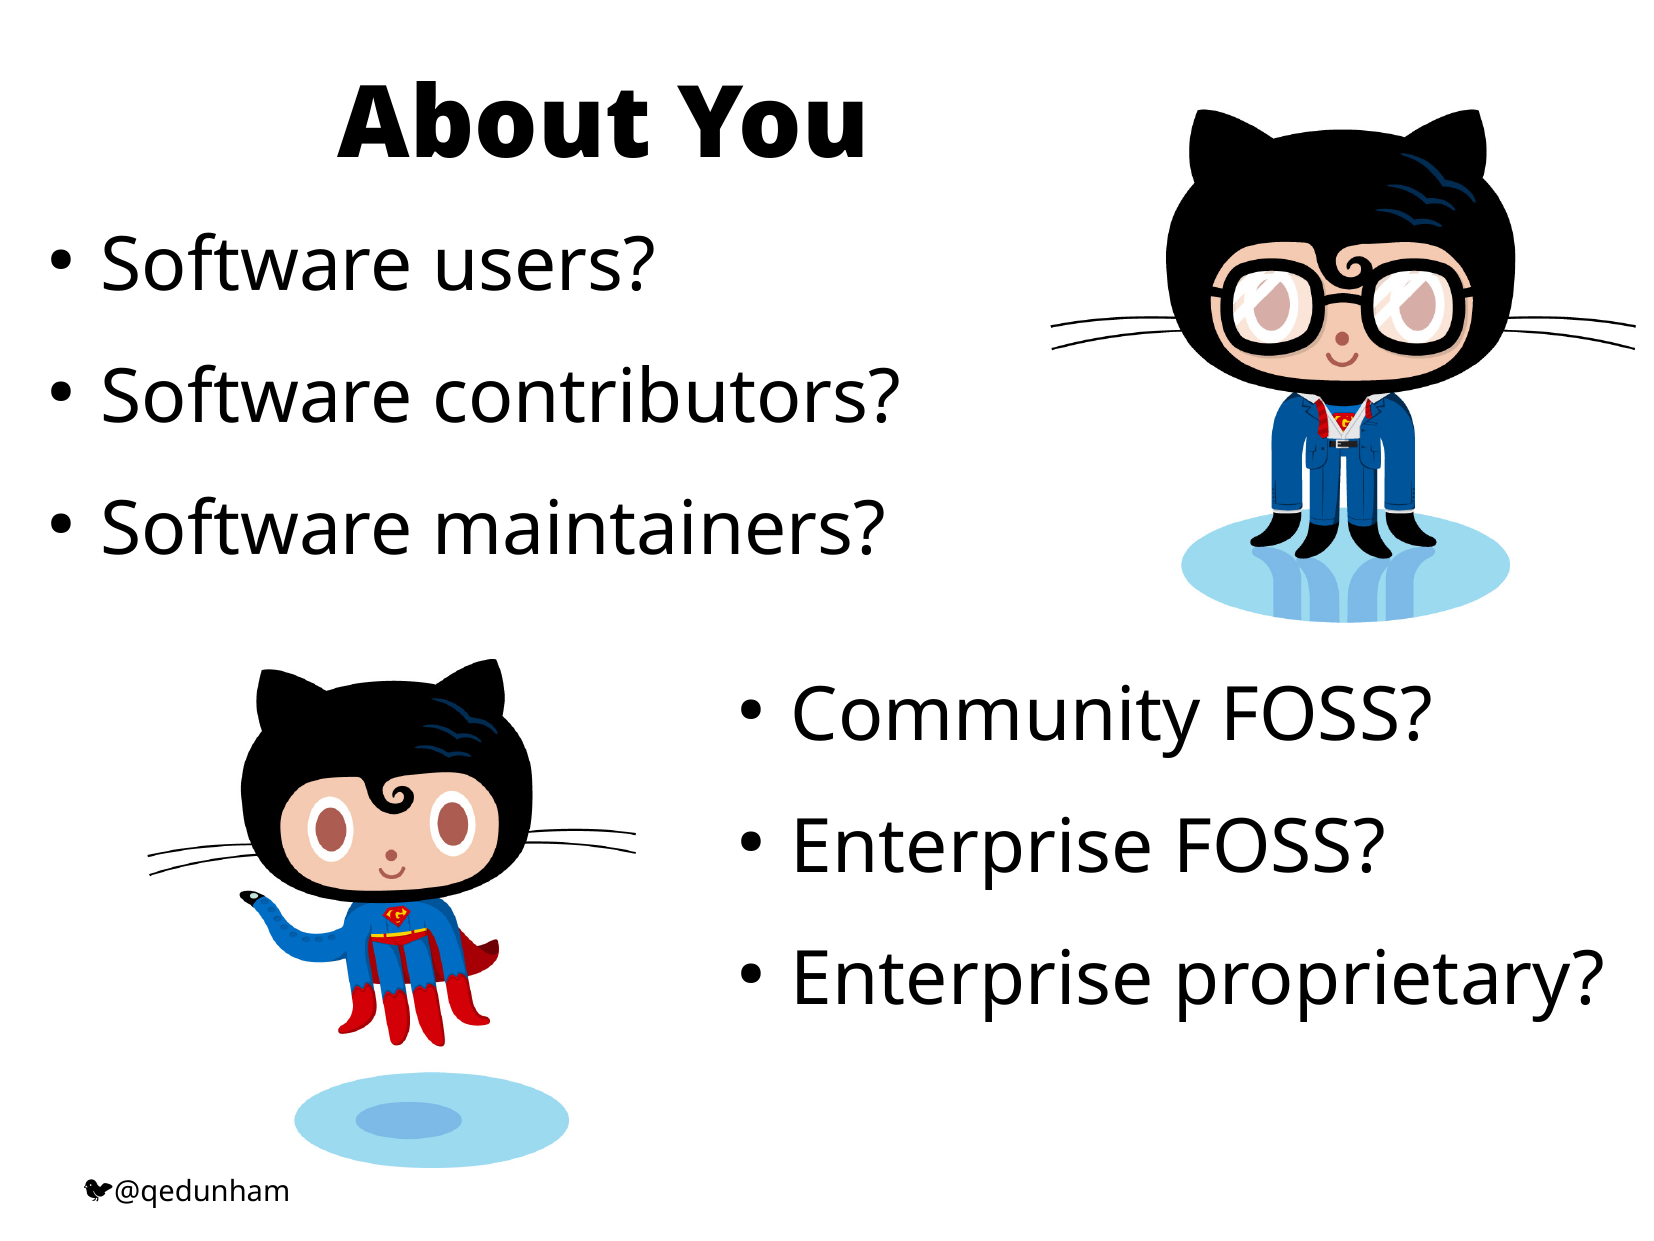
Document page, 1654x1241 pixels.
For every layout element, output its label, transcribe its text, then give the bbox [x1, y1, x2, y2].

title About You [75, 15, 1133, 210]
picture [1133, 73, 1636, 659]
picture [137, 659, 646, 1168]
list Community FOSS? Enterprise FOSS? Enterprise proprietary? [720, 660, 1653, 1241]
list Software users? Software contributors? Software maintainers? [30, 210, 1141, 931]
